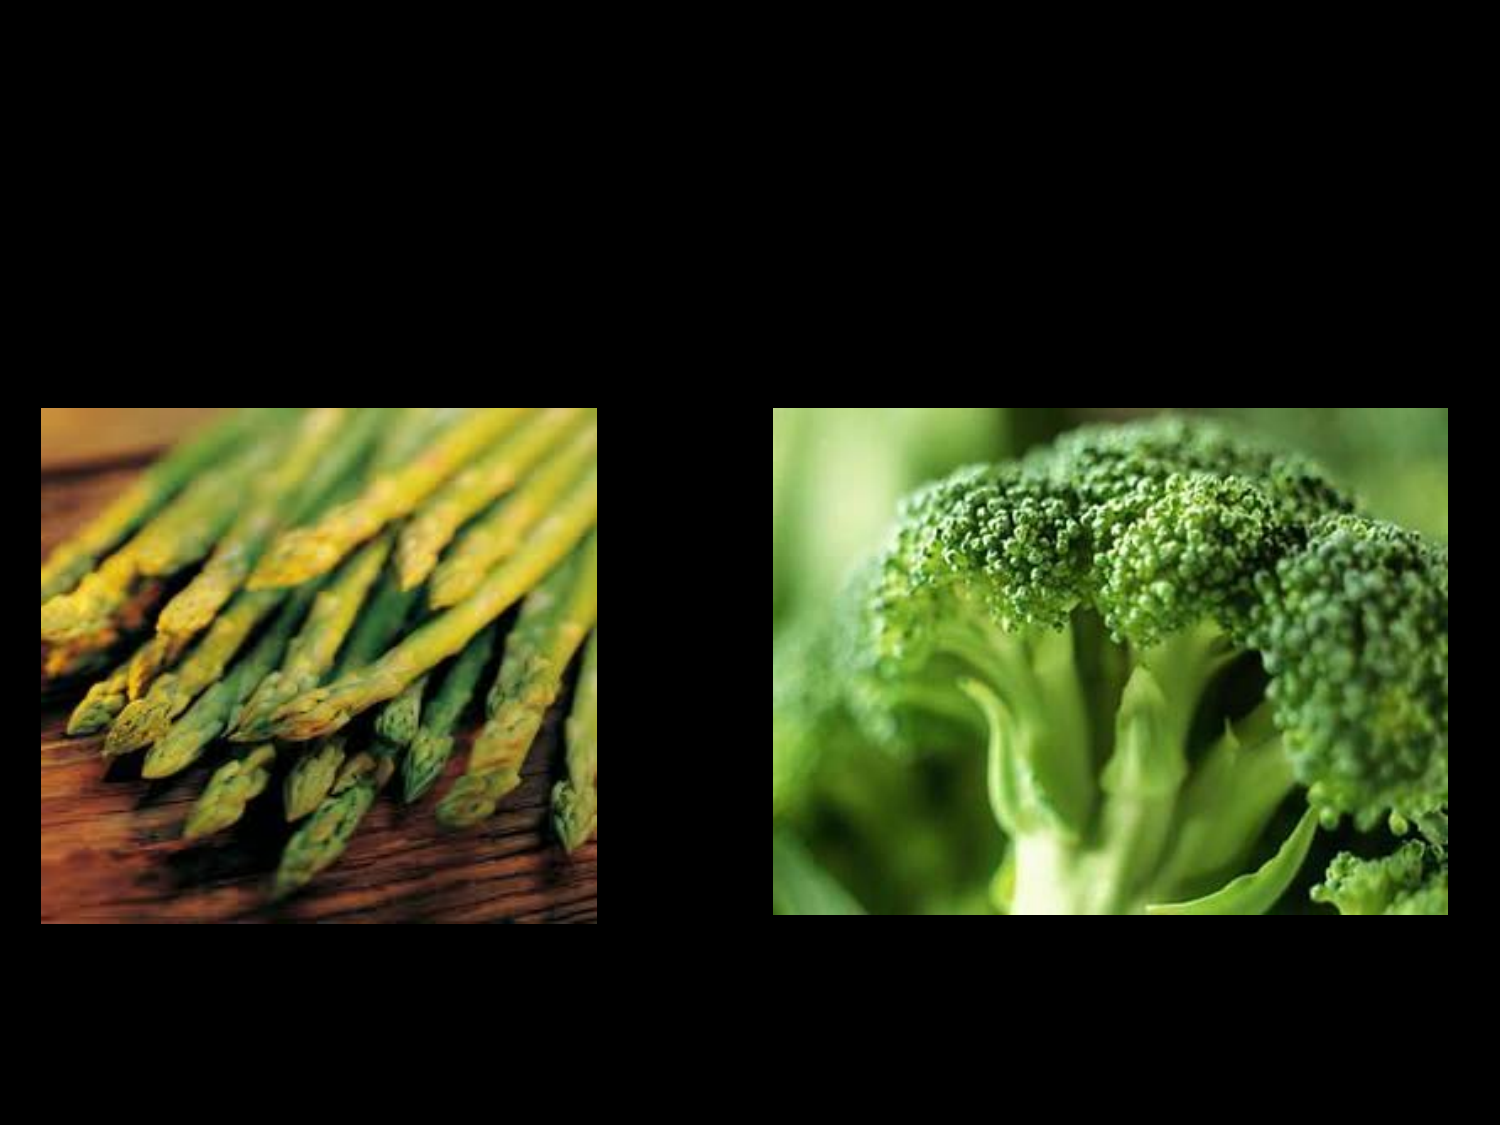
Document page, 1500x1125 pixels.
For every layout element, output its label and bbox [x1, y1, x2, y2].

picture [41, 408, 597, 924]
picture [773, 408, 1448, 915]
